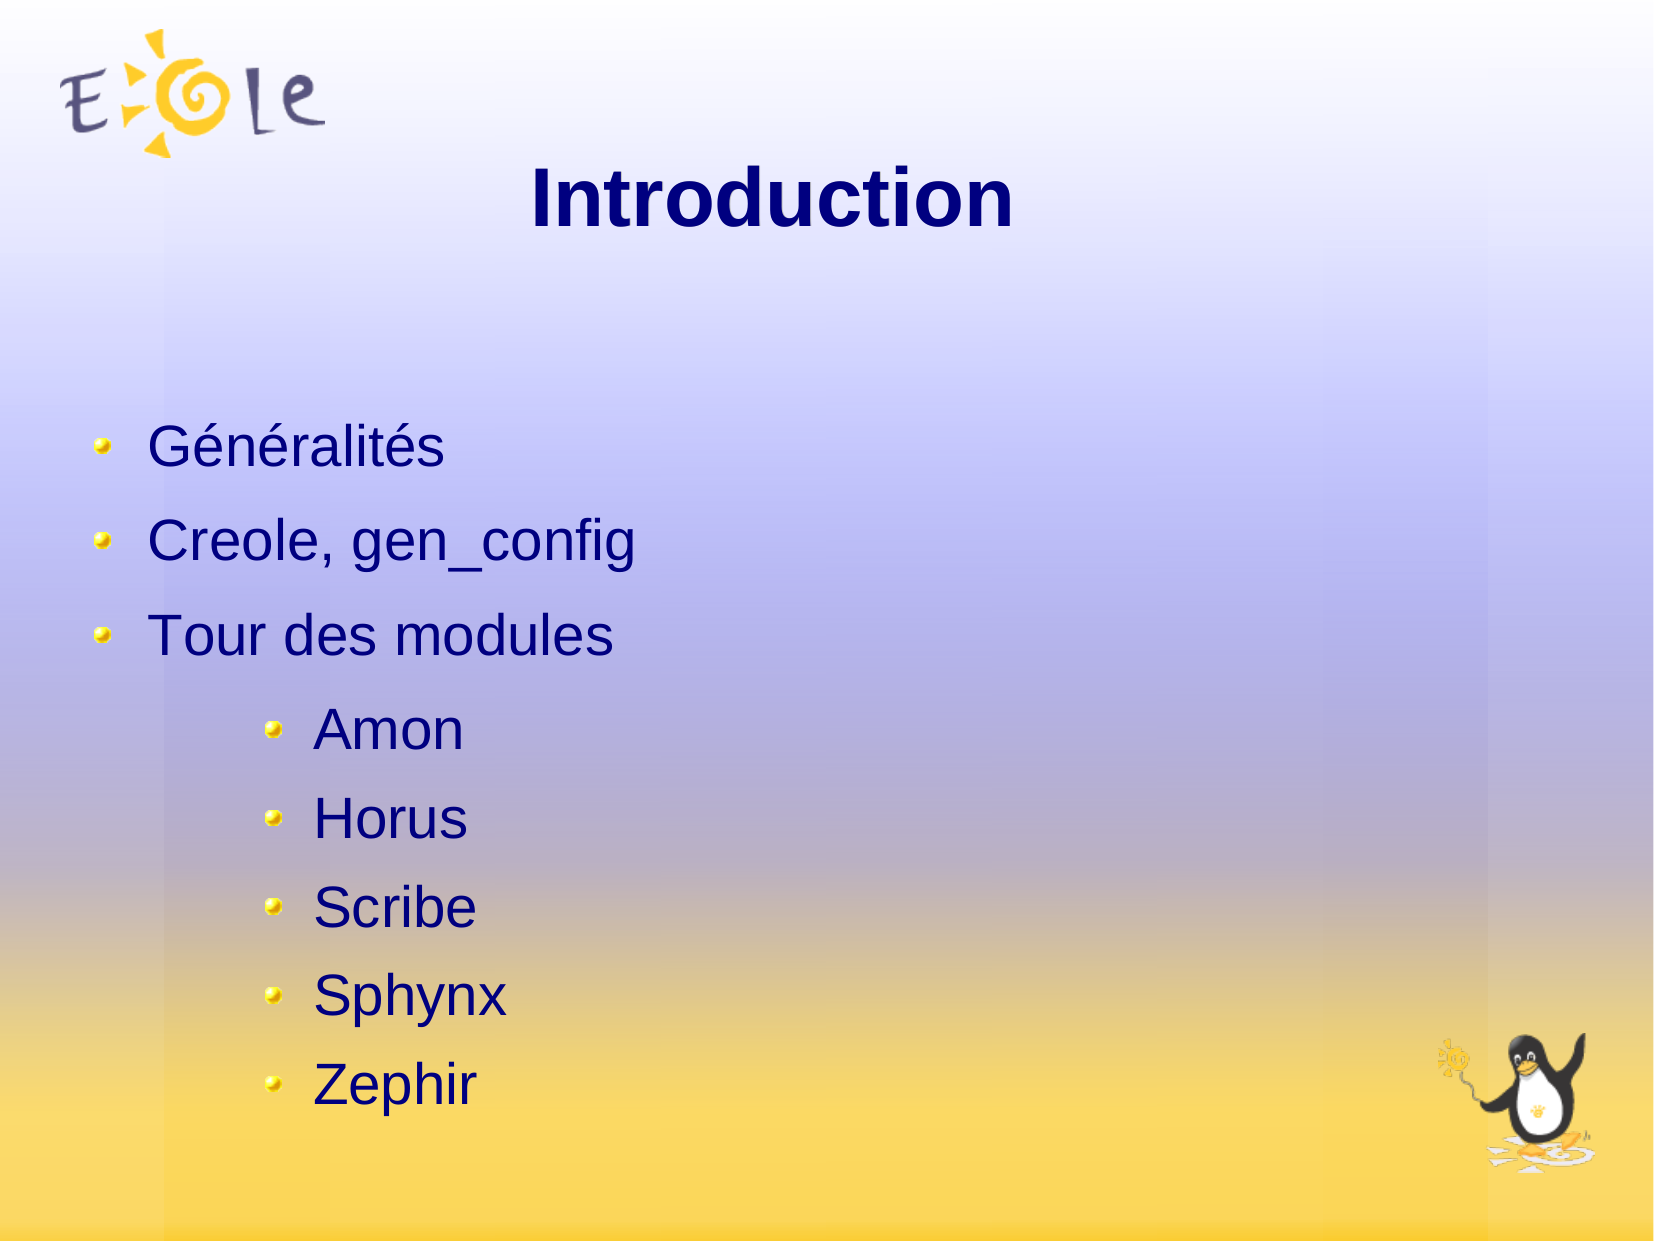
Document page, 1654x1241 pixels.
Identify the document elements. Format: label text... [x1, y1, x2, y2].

text_box Introduction [515, 143, 1054, 266]
picture [0, 0, 1654, 1241]
list Généralités Creole, gen_config Tour des modules Amon Horus Scribe Sphynx Zephir [76, 413, 1566, 1232]
